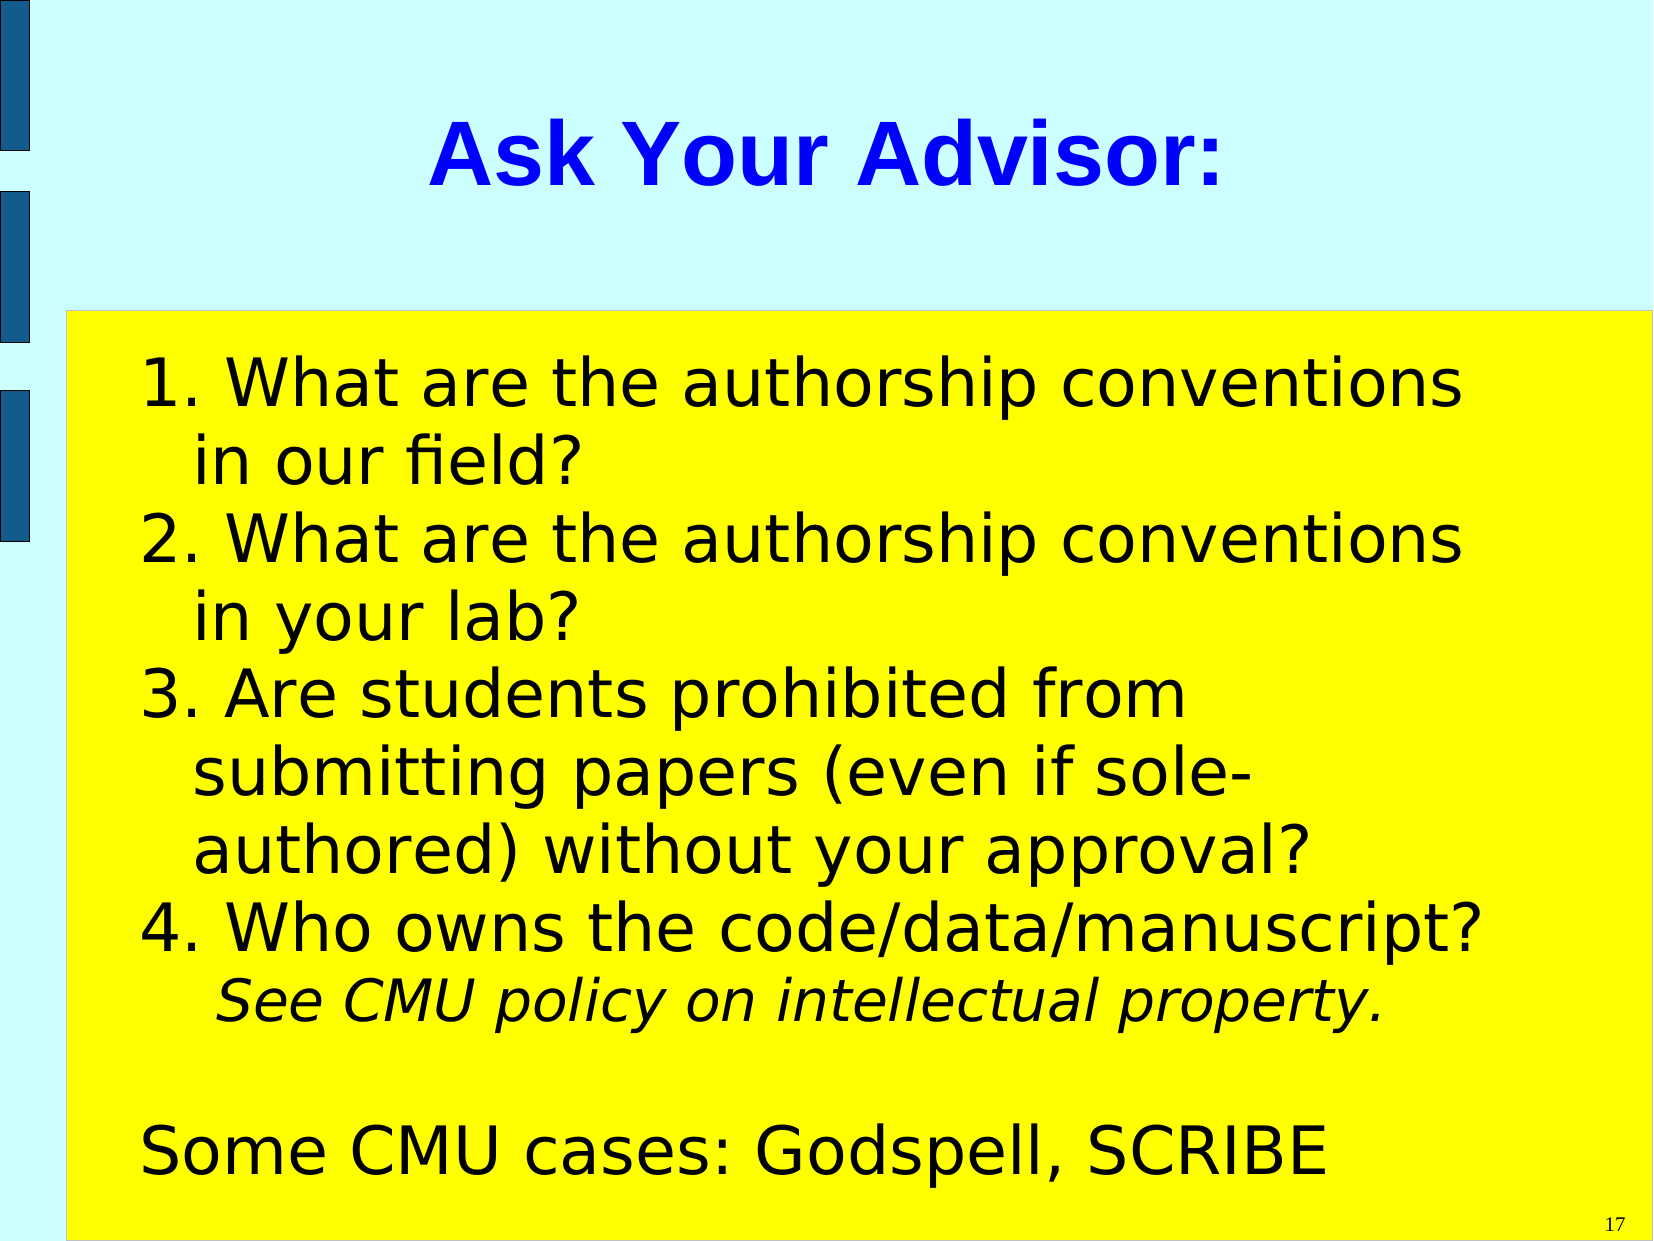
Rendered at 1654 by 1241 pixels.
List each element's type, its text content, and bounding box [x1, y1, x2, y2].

title Ask Your Advisor: [121, 49, 1534, 258]
list 1. What are the authorship conventions in our field? 2. What are the authorship conventions in your lab? 3. Are students prohibited from submitting papers (even if sole-authored) without your approval? 4. Who owns the code/data/manuscript? See CMU policy on intellectual property. Some CMU cases: Godspell, SCRIBE [121, 344, 1534, 1191]
